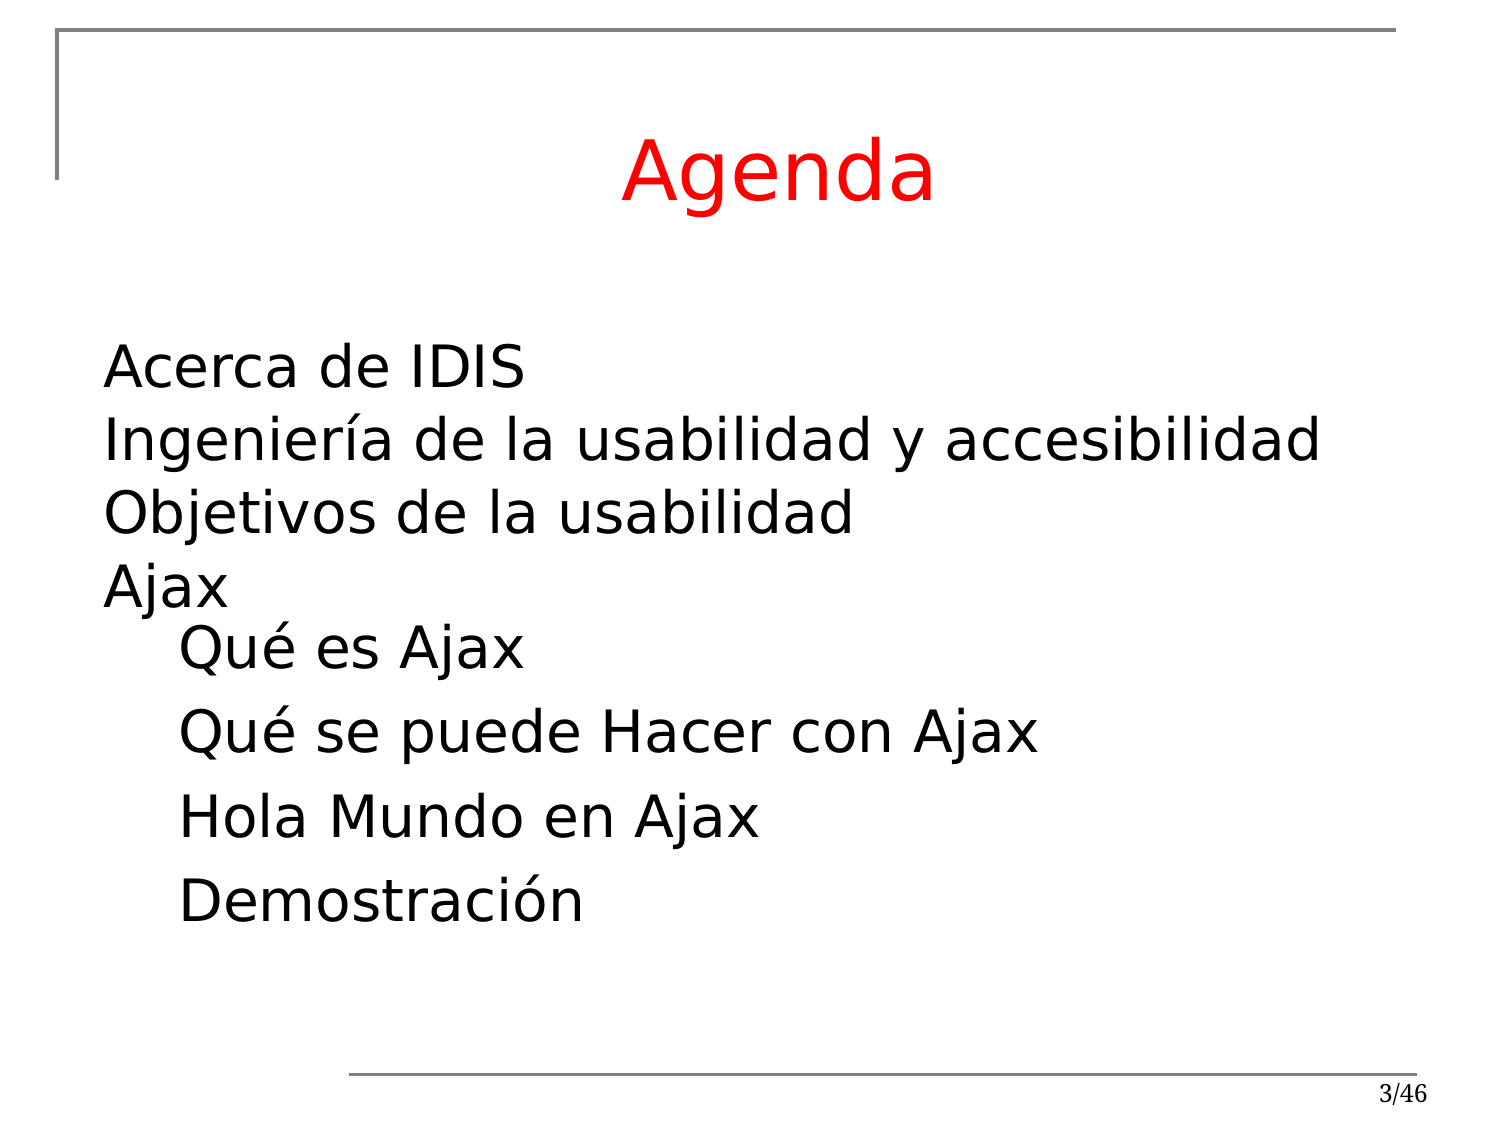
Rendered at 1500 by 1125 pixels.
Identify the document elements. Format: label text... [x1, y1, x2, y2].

list Acerca de IDIS Ingeniería de la usabilidad y accesibilidad Objetivos de la usabilidad Ajax Qué es Ajax Qué se puede Hacer con Ajax Hola Mundo en Ajax Demostración [88, 330, 1447, 949]
title Agenda [142, 78, 1418, 266]
